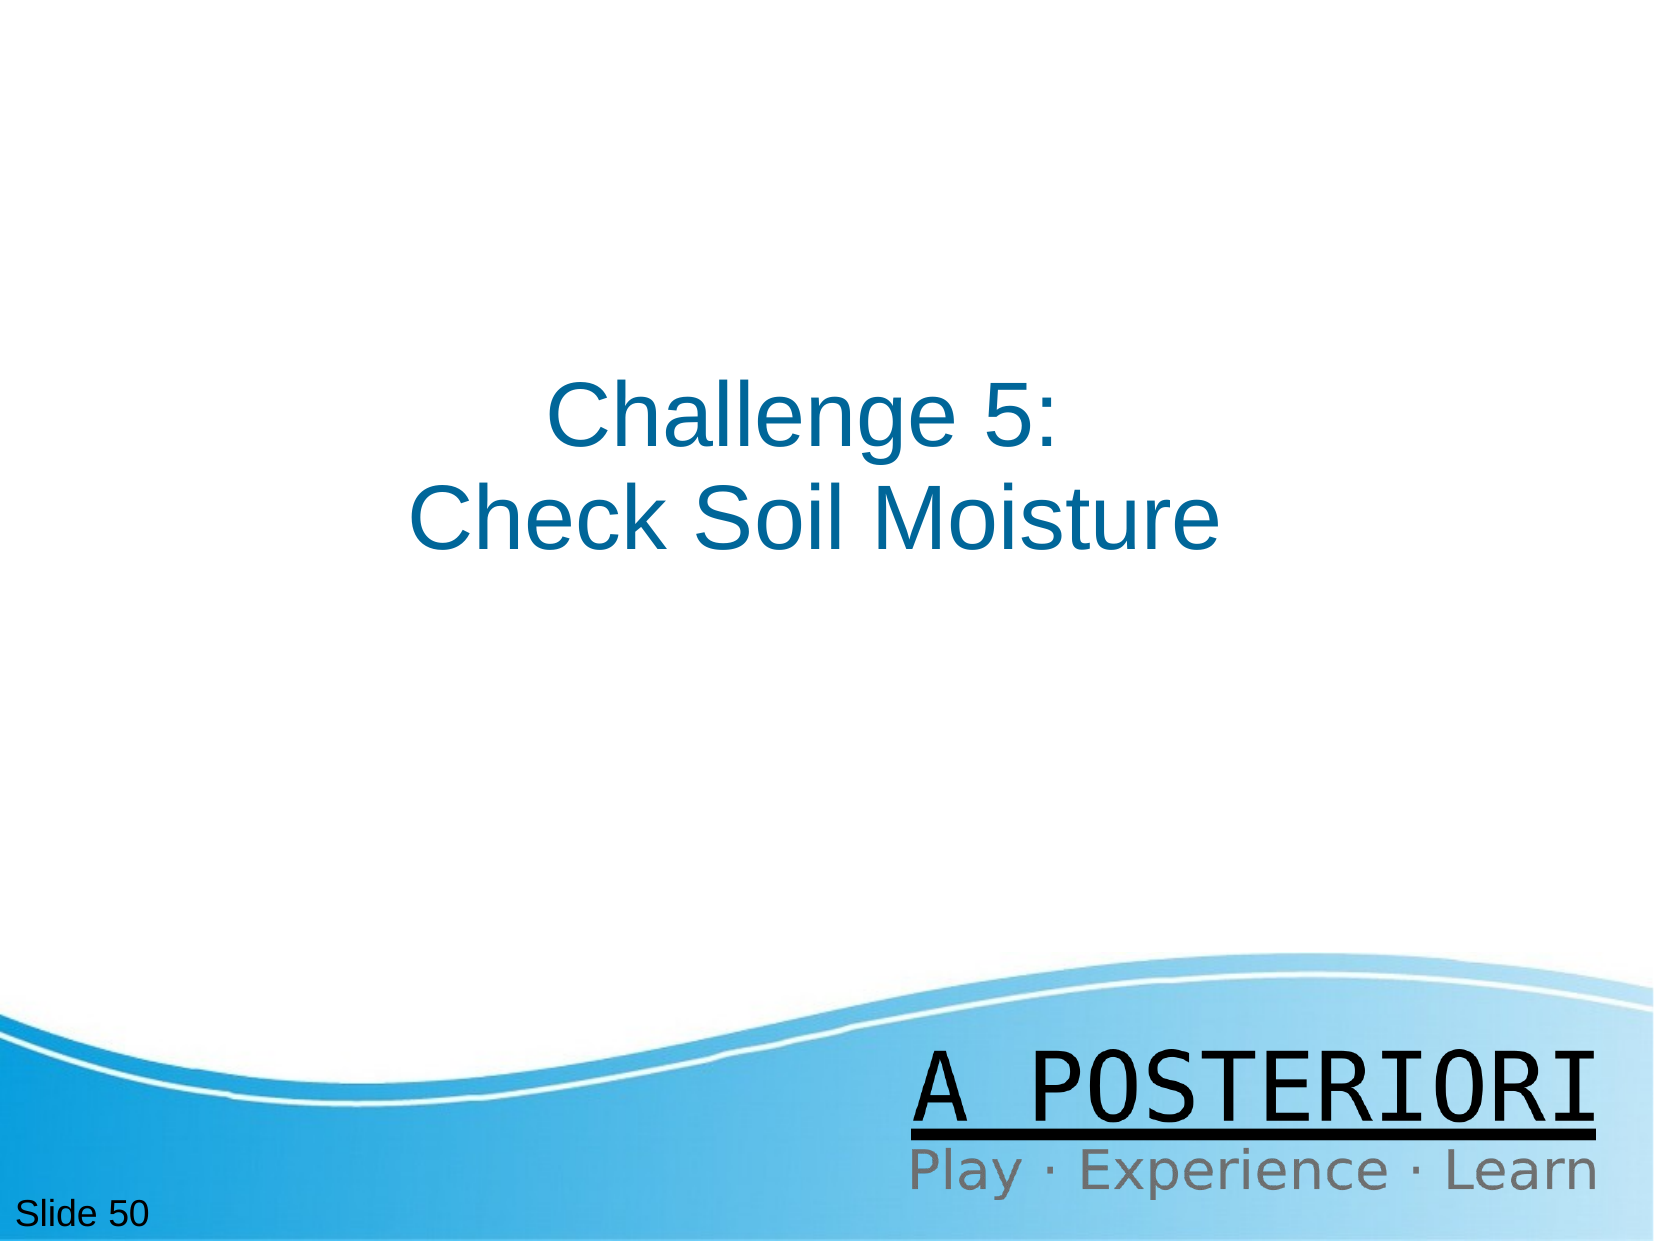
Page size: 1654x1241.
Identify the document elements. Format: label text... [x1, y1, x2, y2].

picture [0, 952, 1654, 1241]
title Challenge 5: Check Soil Moisture [71, 362, 1561, 571]
